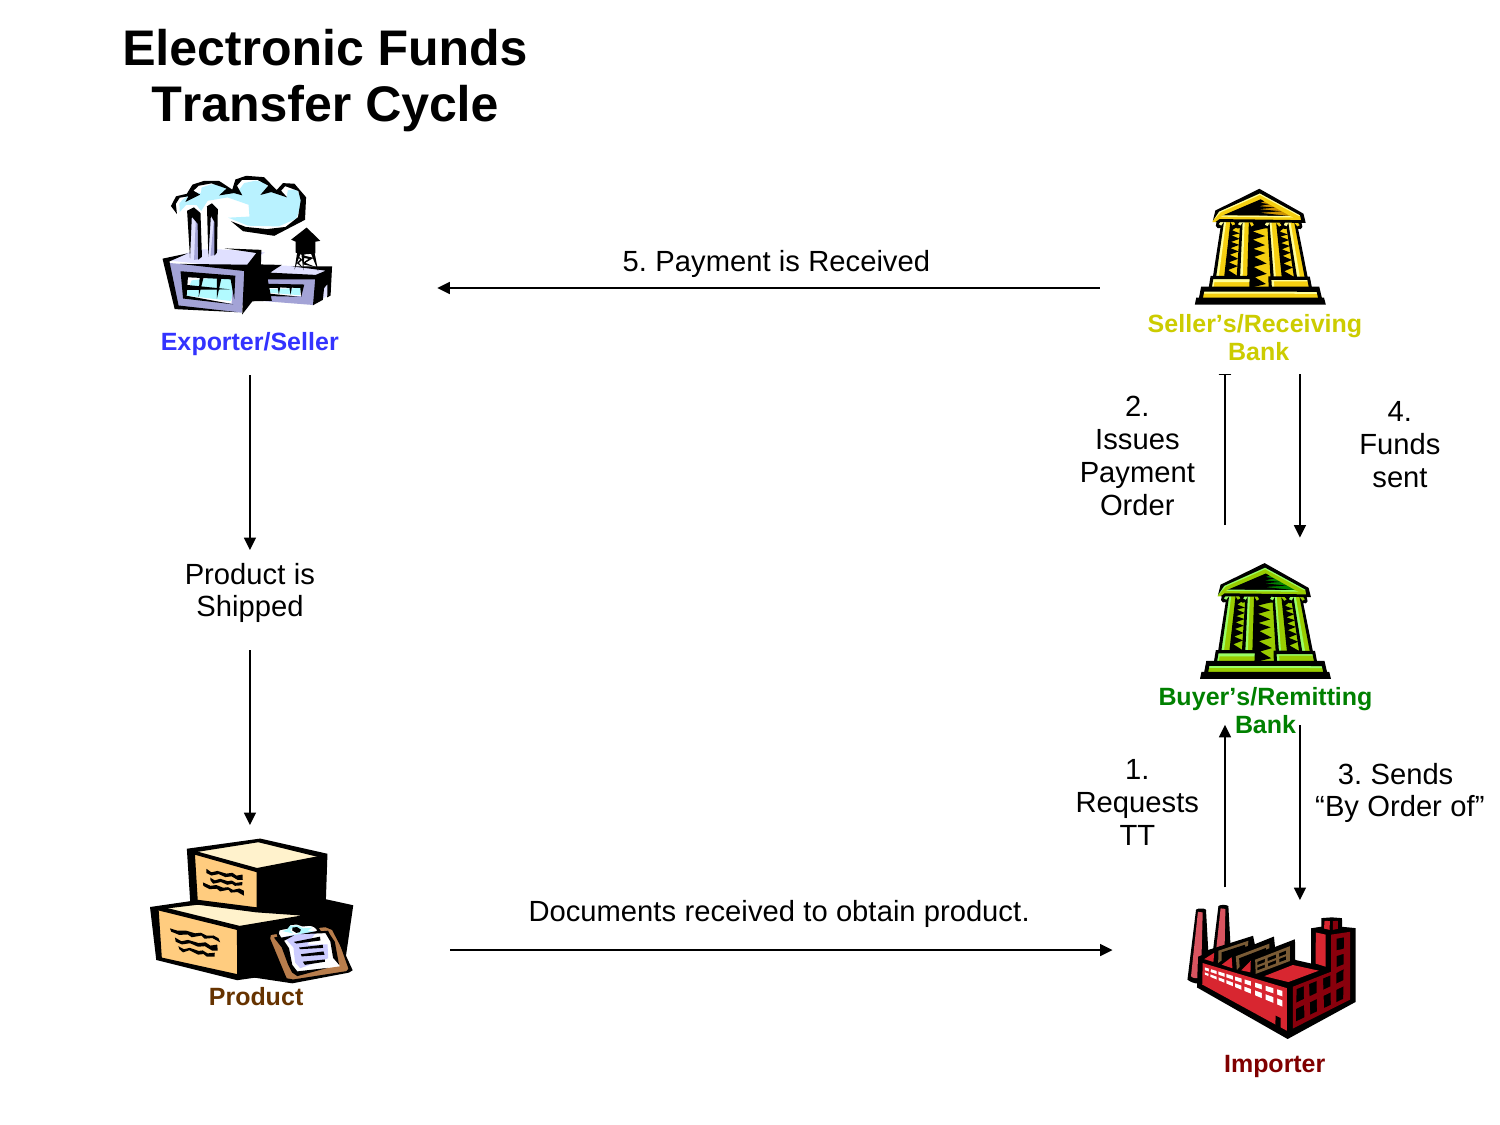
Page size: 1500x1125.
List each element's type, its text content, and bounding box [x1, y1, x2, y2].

text_box Product [162, 974, 351, 1019]
text_box Seller’s/Receiving Bank [1124, 302, 1393, 374]
text_box Electronic Funds Transfer Cycle [12, 12, 638, 140]
text_box 1. Requests TT [1049, 745, 1225, 860]
picture [162, 174, 334, 316]
text_box Importer [1149, 1042, 1400, 1086]
text_box 2. Issues Payment Order [1049, 382, 1225, 530]
text_box Documents received to obtain product. [513, 887, 1046, 936]
text_box 4. Funds sent [1299, 387, 1500, 502]
text_box Buyer’s/Remitting Bank [1134, 674, 1397, 747]
picture [150, 837, 356, 985]
picture [1194, 188, 1327, 306]
text_box 3. Sends “By Order of” [1299, 749, 1500, 831]
text_box Exporter/Seller [137, 320, 363, 364]
picture [1200, 562, 1333, 674]
text_box Product is Shipped [124, 549, 376, 631]
text_box 5. Payment is Received [607, 237, 946, 286]
picture [1187, 904, 1356, 1040]
